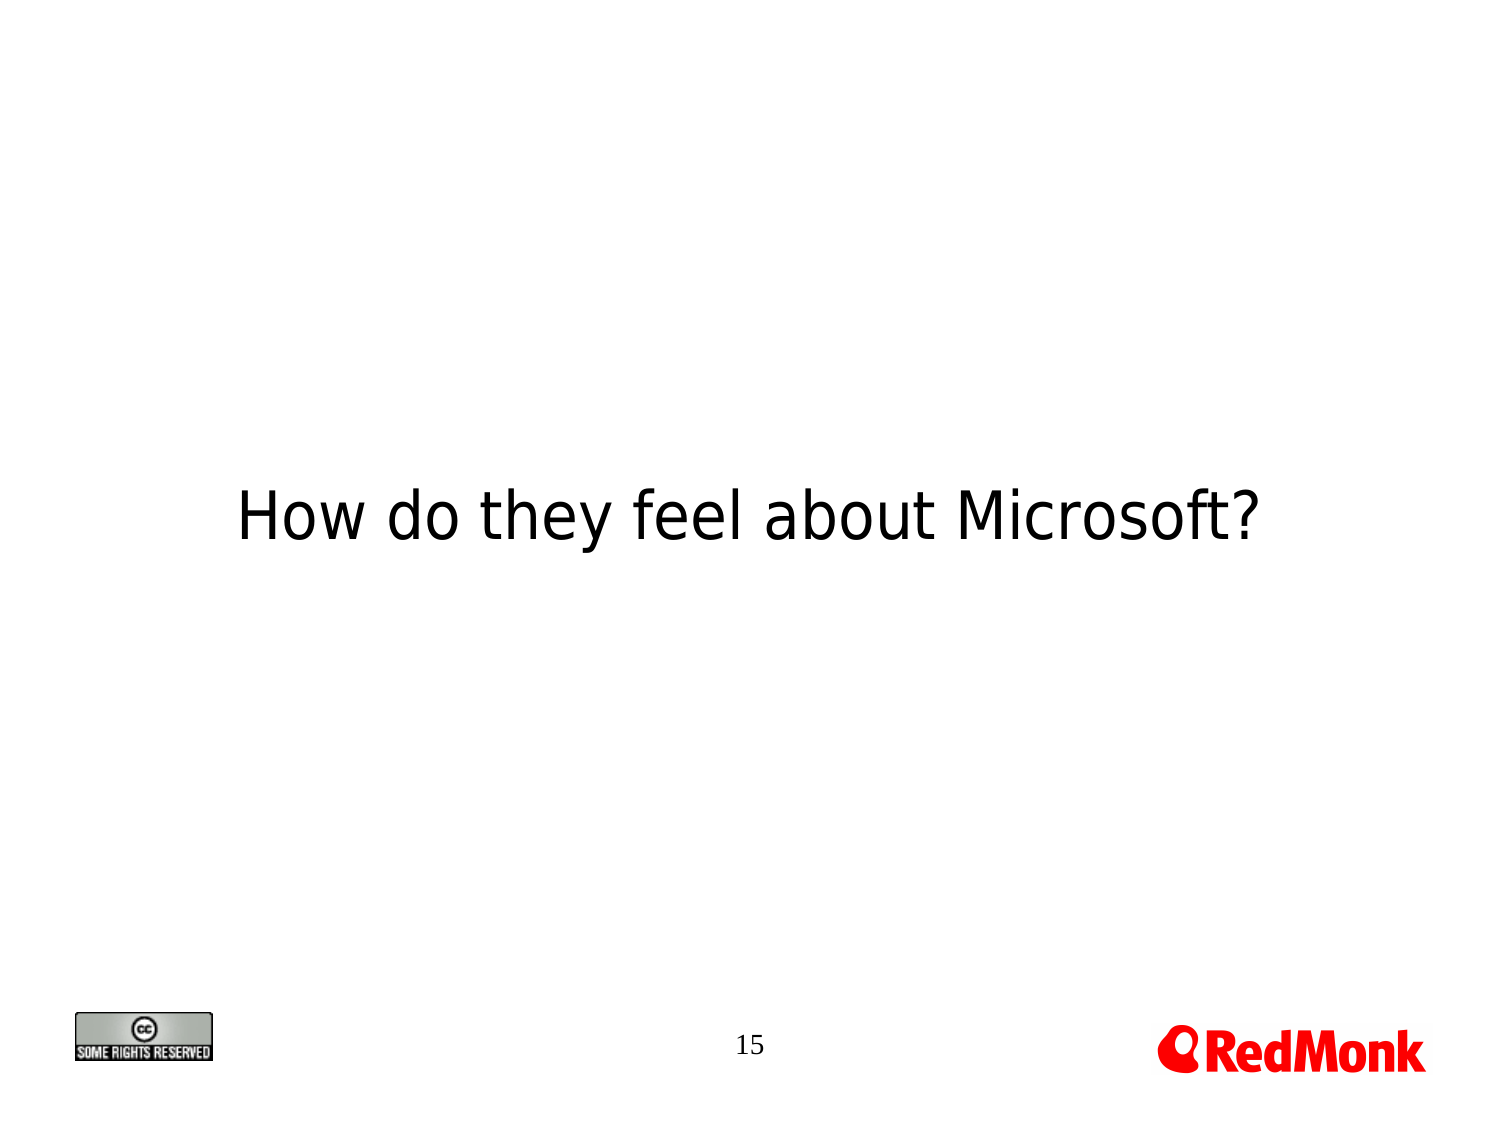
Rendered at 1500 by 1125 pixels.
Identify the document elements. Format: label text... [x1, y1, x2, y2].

picture [75, 1012, 213, 1061]
text_box How do they feel about Microsoft? [112, 474, 1388, 916]
picture [1151, 1023, 1433, 1075]
